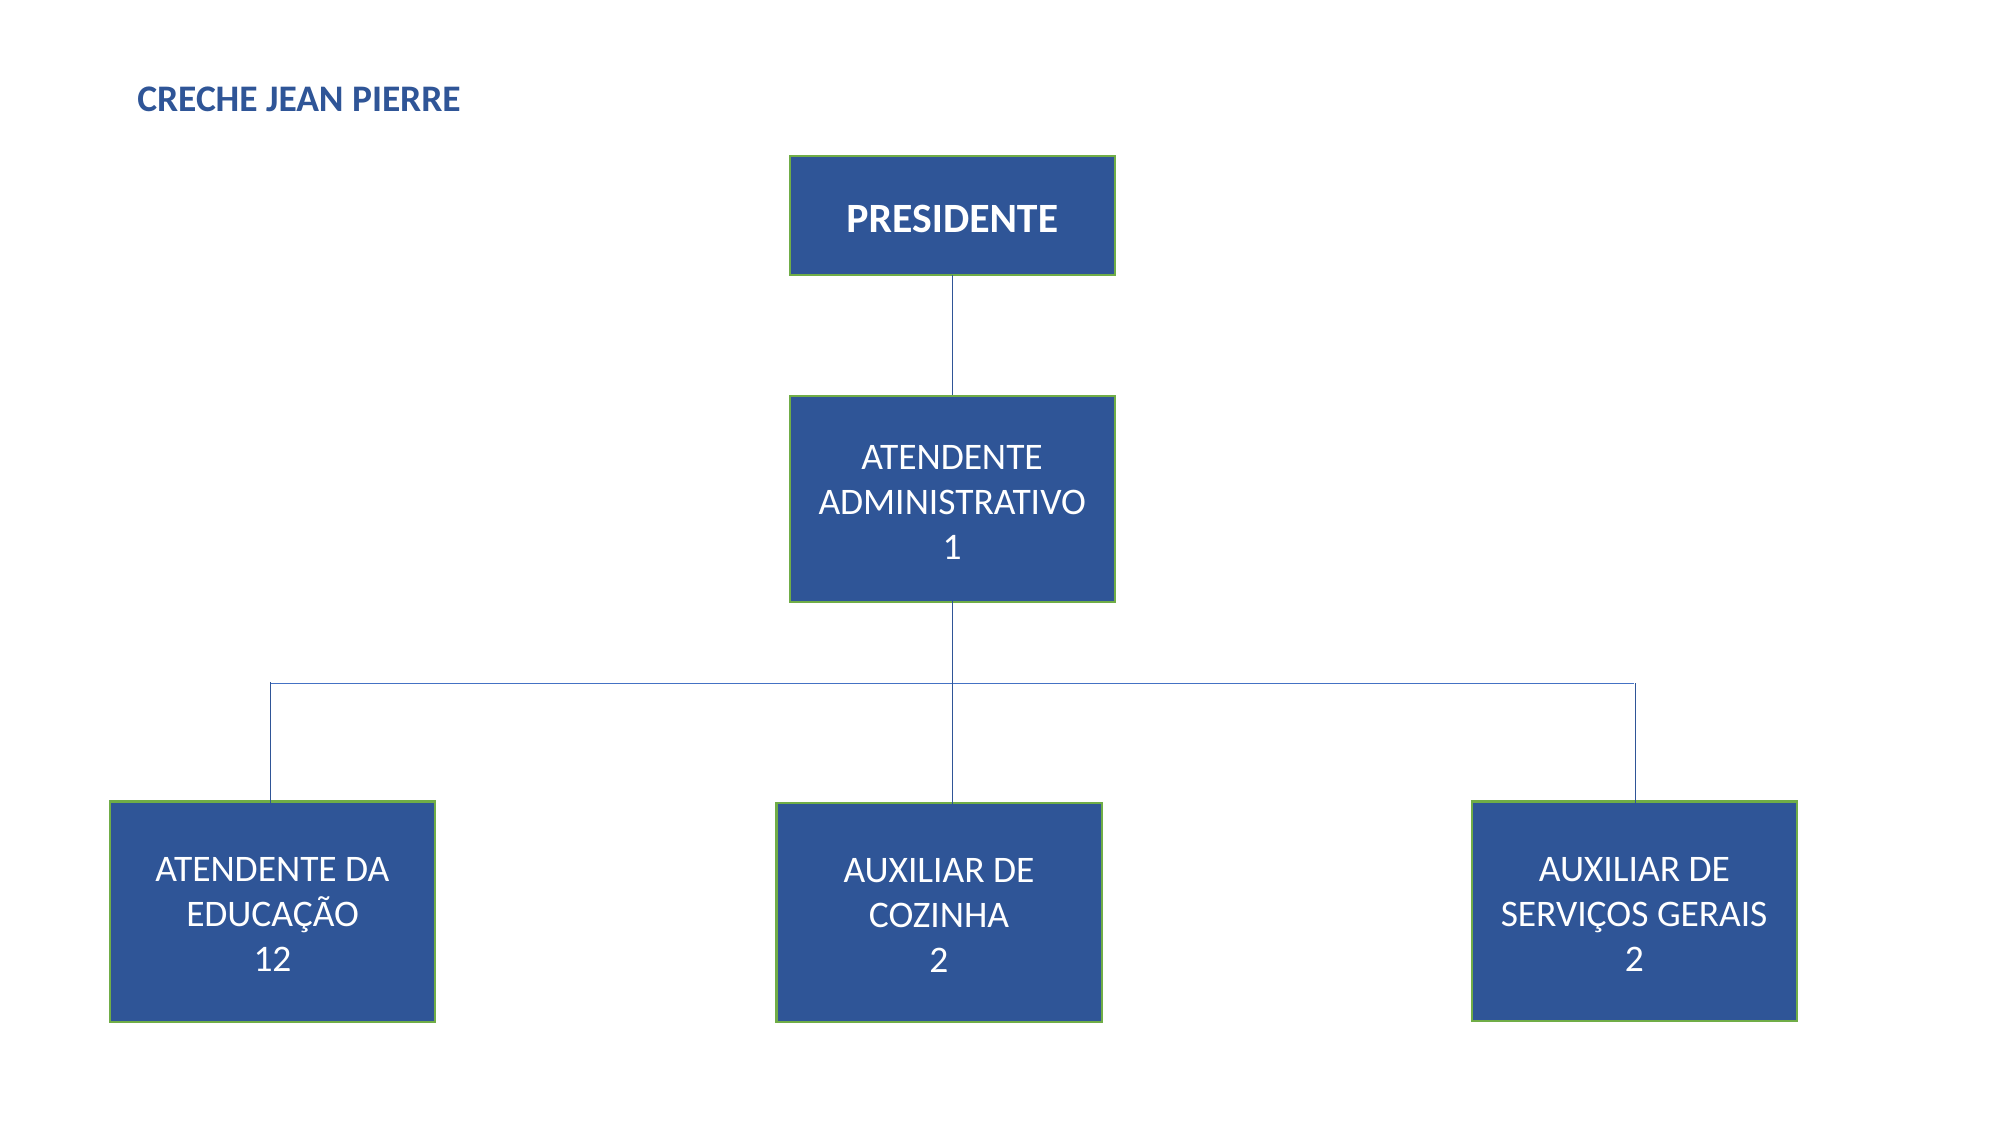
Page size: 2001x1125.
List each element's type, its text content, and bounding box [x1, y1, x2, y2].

text_box AUXILIAR DE COZINHA 2 [777, 803, 1102, 1022]
text_box ATENDENTE ADMINISTRATIVO 1 [790, 396, 1115, 602]
text_box ATENDENTE DA EDUCAÇÃO 12 [110, 801, 435, 1022]
text_box AUXILIAR DE SERVIÇOS GERAIS 2 [1472, 801, 1797, 1021]
text_box PRESIDENTE [790, 156, 1115, 275]
text_box CRECHE JEAN PIERRE [101, 66, 497, 127]
